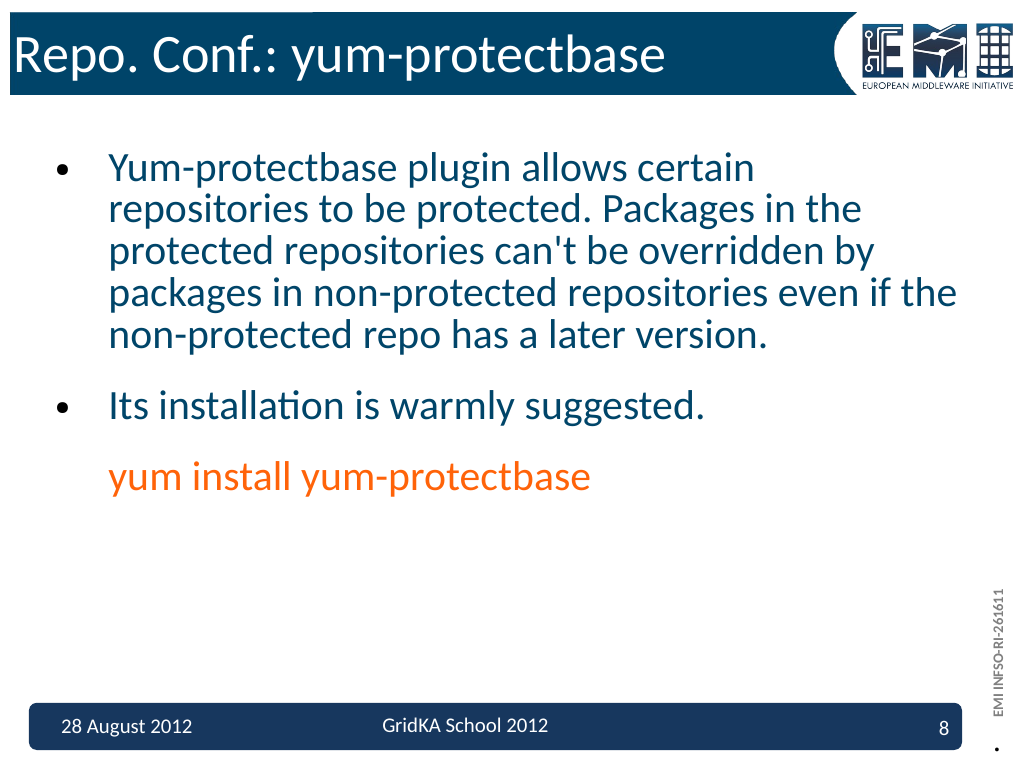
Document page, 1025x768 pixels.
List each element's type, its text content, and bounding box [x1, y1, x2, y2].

picture [9, 12, 13, 95]
picture [839, 12, 857, 95]
list Yum-protectbase plugin allows certain repositories to be protected. Packages in the protected repositories can't be overridden by packages in non-protected repositories even if the non-protected repo has a later version. Its installation is warmly suggested. yum install yum-protectbase [37, 150, 960, 657]
picture [839, 81, 846, 95]
picture [862, 23, 1013, 89]
title Repo. Conf.: yum-protectbase [13, 0, 839, 124]
